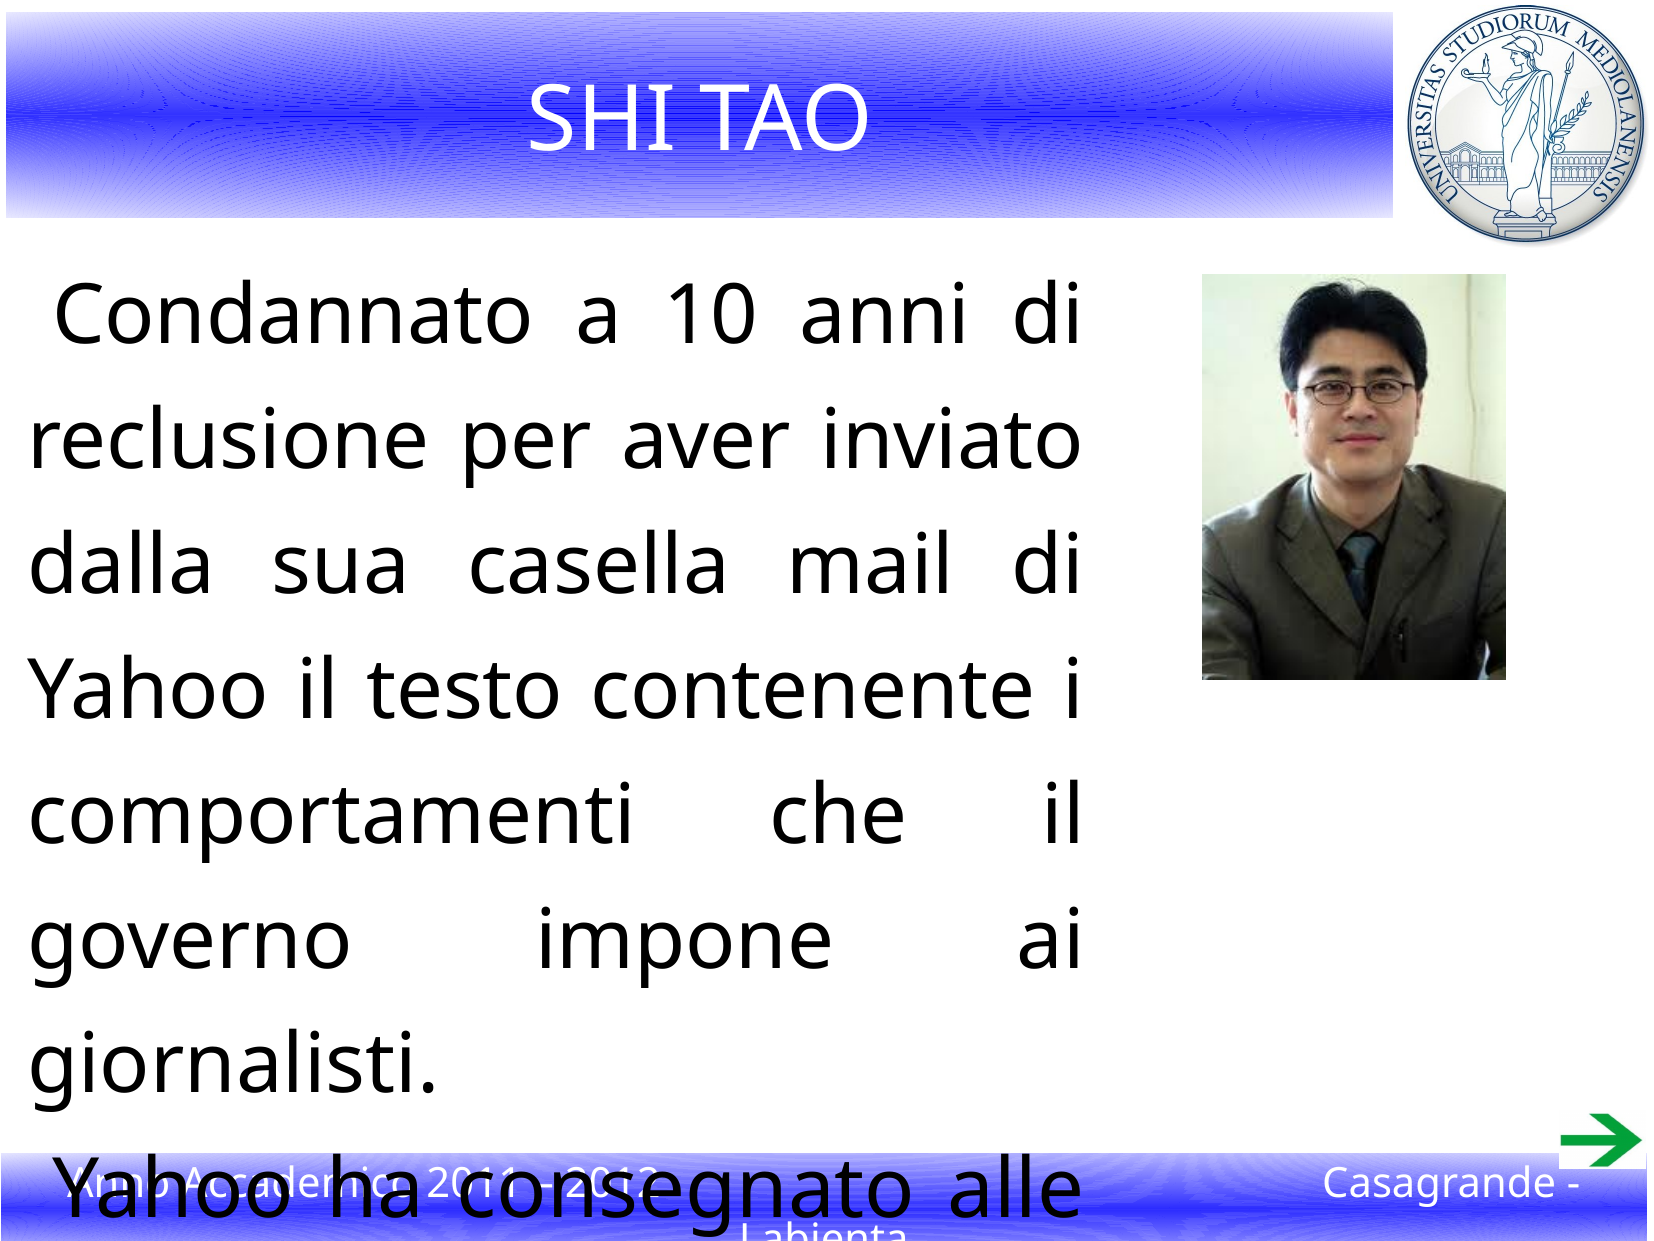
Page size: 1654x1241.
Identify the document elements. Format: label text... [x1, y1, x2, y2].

picture [1559, 1110, 1646, 1170]
picture [1405, 5, 1651, 250]
title Anno Accademico 2011 – 2012 Casagrande - Labienta [724, 1185, 1648, 1233]
title SHI TAO [5, 11, 1394, 219]
picture [1202, 274, 1506, 680]
title Anno Accademico 2011 – 2012 Casagrande - Labienta [0, 1185, 722, 1233]
text_box Condannato a 10 anni di reclusione per aver inviato dalla sua casella mail di Yahoo il testo contenente i comportamenti che il governo impone ai giornalisti. Yahoo ha consegnato alle autorità i dati relativi alla locazione e al contenuto della mail. [12, 236, 1123, 1168]
